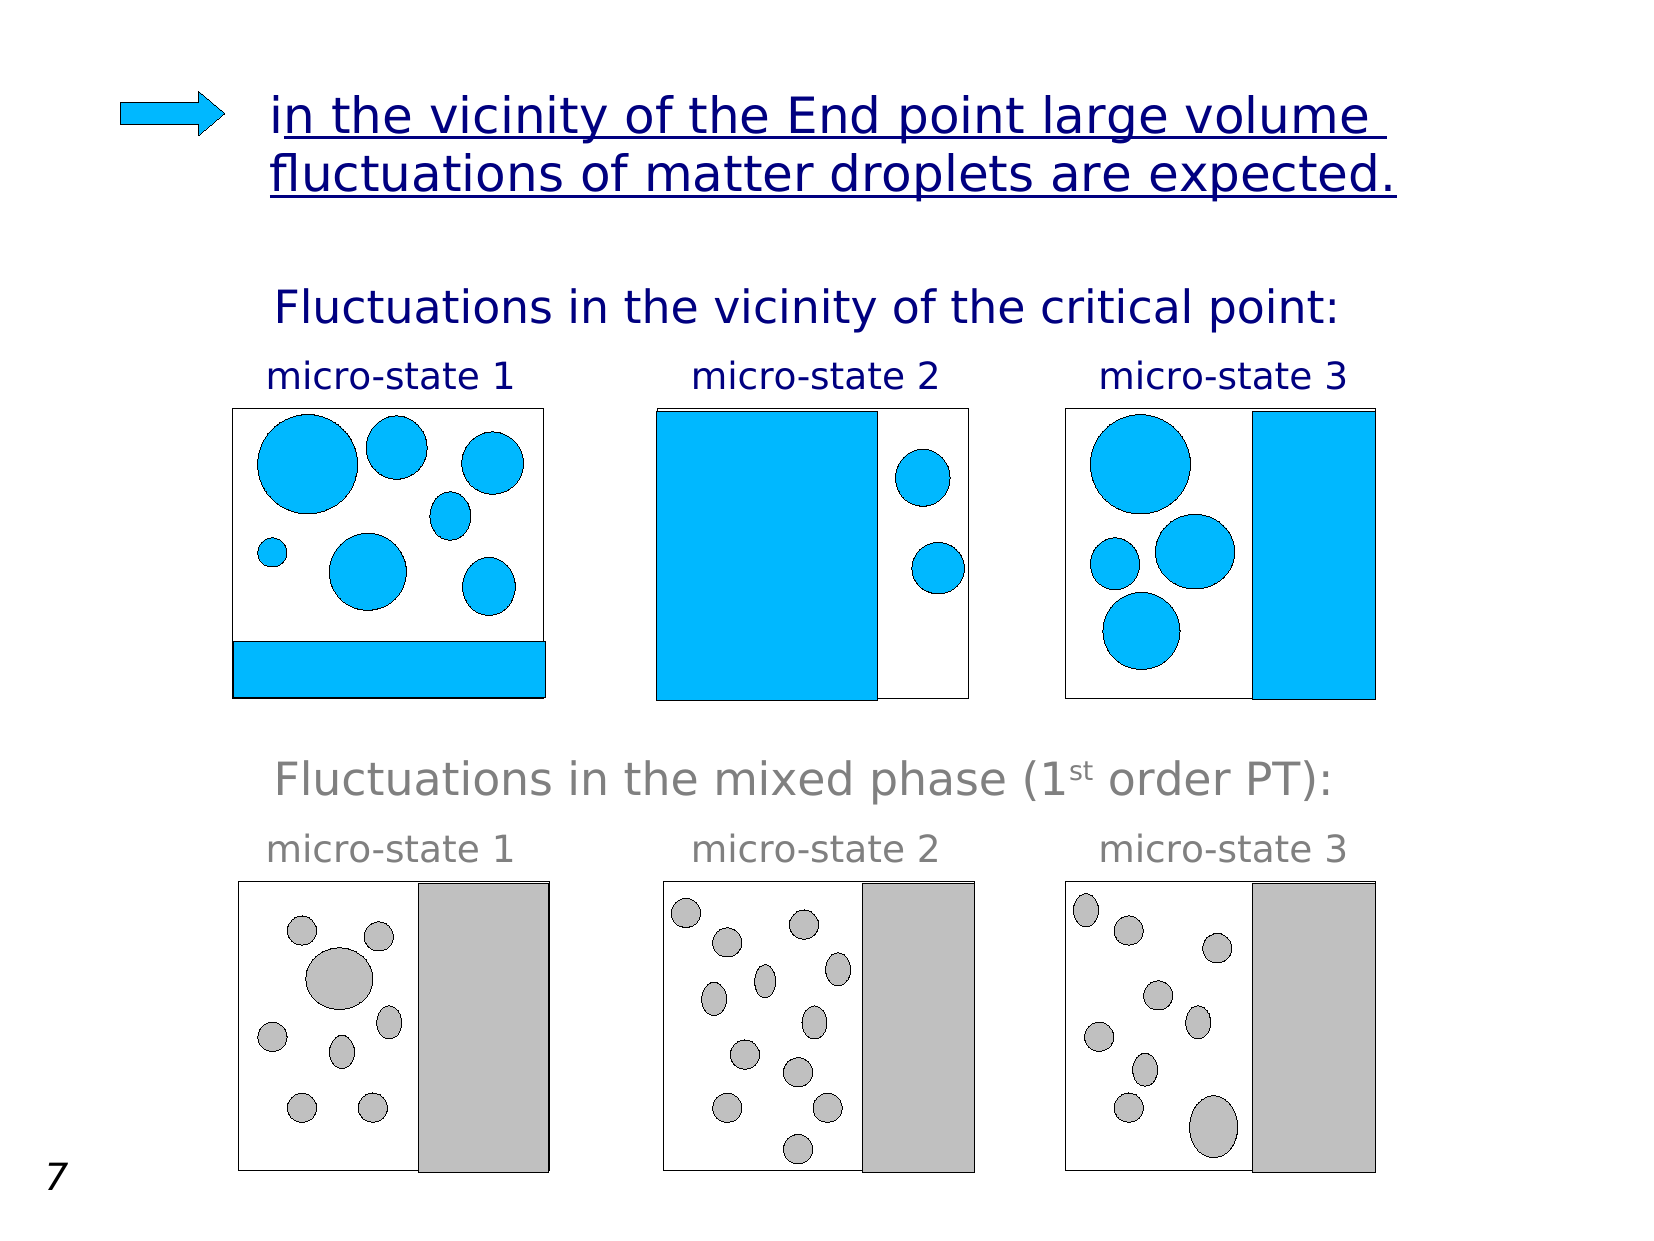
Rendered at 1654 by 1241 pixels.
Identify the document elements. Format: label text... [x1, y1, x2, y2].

text_box [257, 537, 287, 567]
text_box [257, 1022, 288, 1052]
text_box [305, 947, 373, 1010]
text_box [911, 542, 965, 594]
text_box micro-state 3 [1098, 827, 1349, 871]
text_box [1252, 411, 1376, 700]
text_box micro-state 3 [1098, 354, 1349, 399]
text_box Fluctuations in the vicinity of the critical point: [273, 280, 1383, 334]
text_box [783, 1134, 813, 1164]
text_box [1143, 980, 1173, 1010]
text_box [701, 982, 727, 1016]
text_box [730, 1039, 760, 1070]
text_box [1132, 1053, 1158, 1087]
text_box Fluctuations in the mixed phase (1st order PT): [273, 753, 1383, 808]
text_box [329, 533, 407, 611]
text_box in the vicinity of the End point large volume fluctuations of matter droplets are expected. [269, 86, 1399, 204]
text_box [1084, 1022, 1114, 1052]
text_box [862, 883, 975, 1173]
text_box [233, 641, 546, 698]
text_box [462, 557, 516, 616]
text_box [257, 414, 358, 514]
text_box [825, 952, 851, 986]
text_box [1189, 1095, 1238, 1158]
text_box [1202, 933, 1232, 963]
text_box [461, 431, 524, 495]
text_box [366, 415, 428, 480]
text_box [1073, 893, 1099, 927]
text_box [1252, 883, 1376, 1173]
text_box [287, 1093, 317, 1123]
text_box [120, 91, 225, 136]
text_box [1185, 1005, 1211, 1039]
text_box [1114, 1092, 1144, 1123]
text_box [364, 921, 394, 951]
text_box [671, 898, 701, 928]
text_box [754, 964, 776, 998]
text_box [358, 1092, 388, 1123]
text_box [1102, 592, 1181, 670]
text_box [1090, 537, 1140, 590]
text_box micro-state 2 [690, 354, 942, 399]
text_box [329, 1035, 355, 1069]
text_box [287, 915, 317, 946]
text_box [789, 909, 819, 940]
text_box [1155, 514, 1235, 589]
text_box [813, 1093, 843, 1123]
text_box [895, 449, 951, 507]
text_box [656, 411, 878, 701]
text_box micro-state 1 [265, 354, 517, 399]
text_box micro-state 2 [690, 827, 942, 871]
text_box micro-state 1 [265, 827, 517, 871]
text_box [712, 927, 742, 957]
text_box [712, 1093, 742, 1123]
text_box [801, 1005, 827, 1039]
text_box [1090, 414, 1191, 514]
text_box [418, 883, 549, 1173]
text_box [429, 491, 471, 541]
text_box [1114, 915, 1144, 946]
text_box [376, 1005, 402, 1039]
text_box [783, 1057, 813, 1087]
